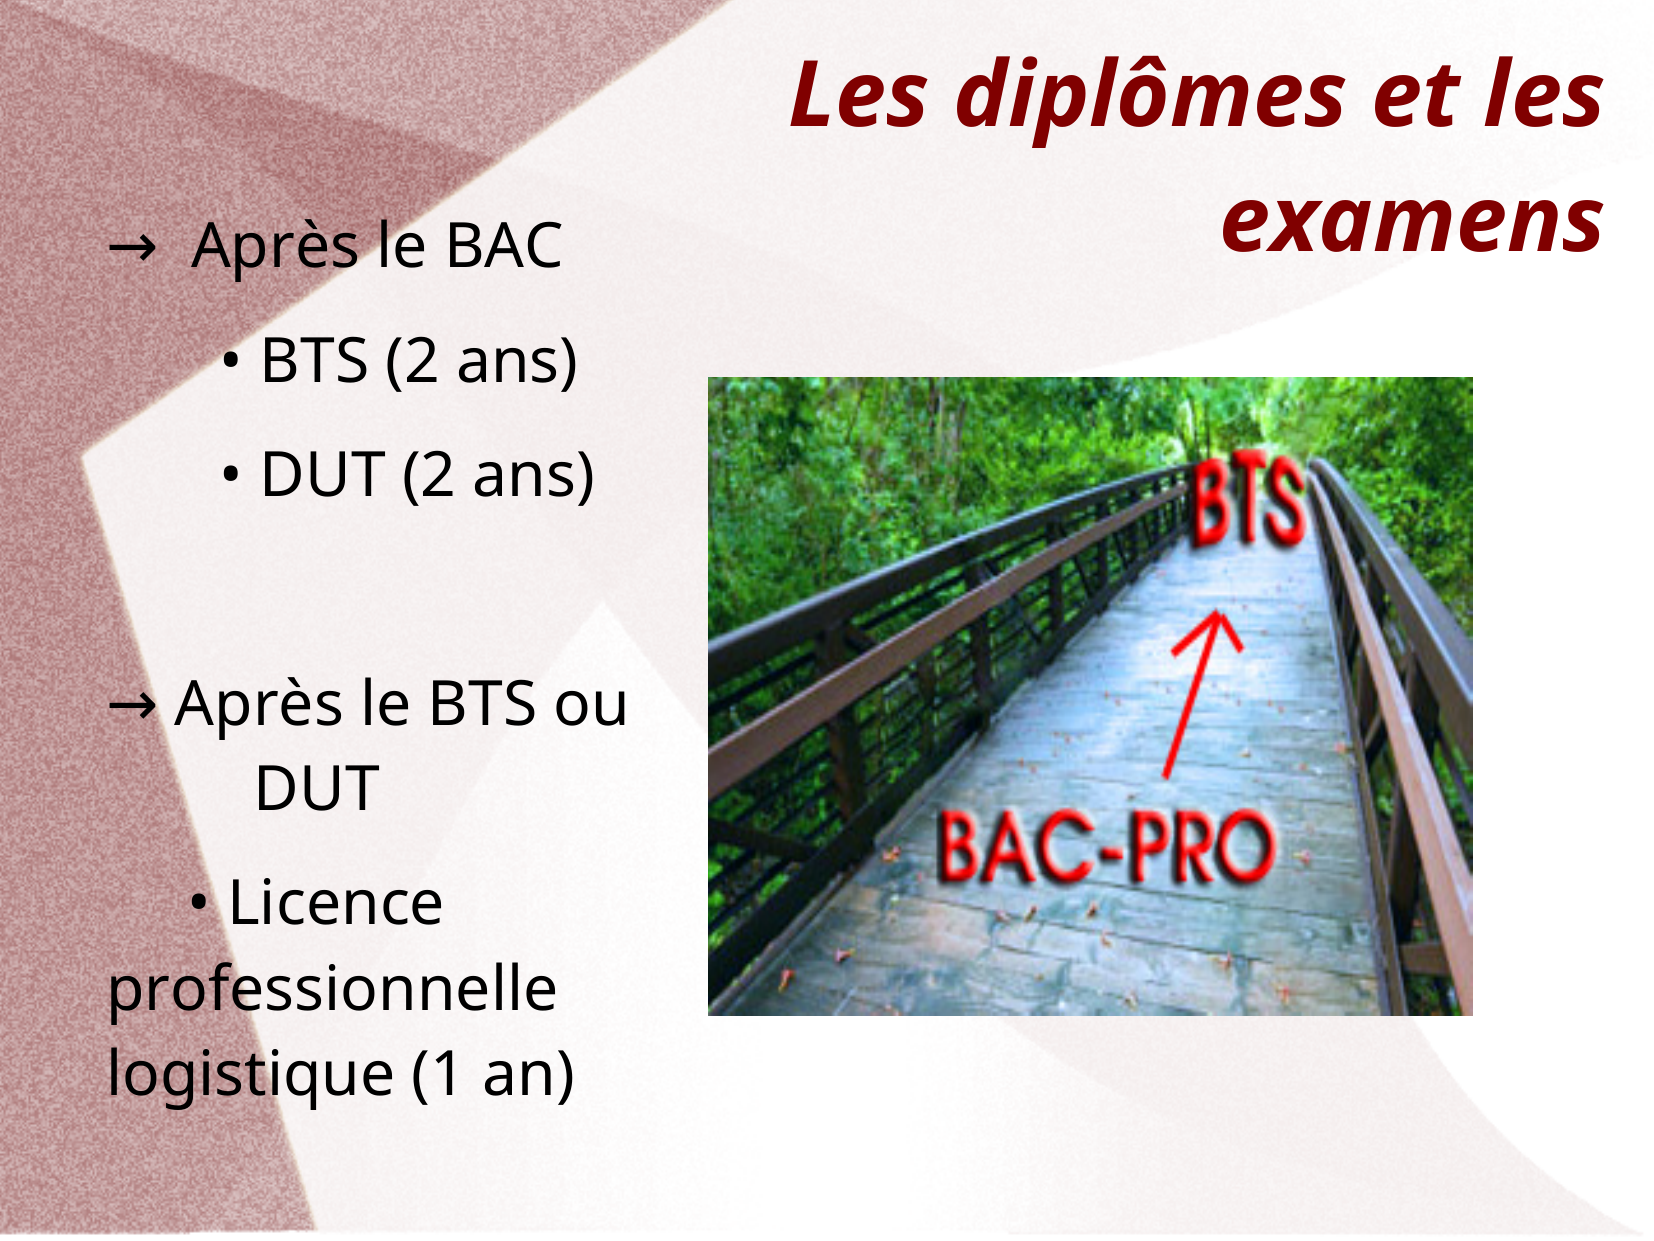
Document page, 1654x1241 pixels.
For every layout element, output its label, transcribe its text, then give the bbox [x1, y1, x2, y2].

picture [0, 0, 1654, 1241]
title Les diplômes et les examens [596, 42, 1607, 264]
list → Après le BAC • BTS (2 ans) • DUT (2 ans) → Après le BTS ou DUT • Licence professionnelle logistique (1 an) [35, 200, 686, 1241]
